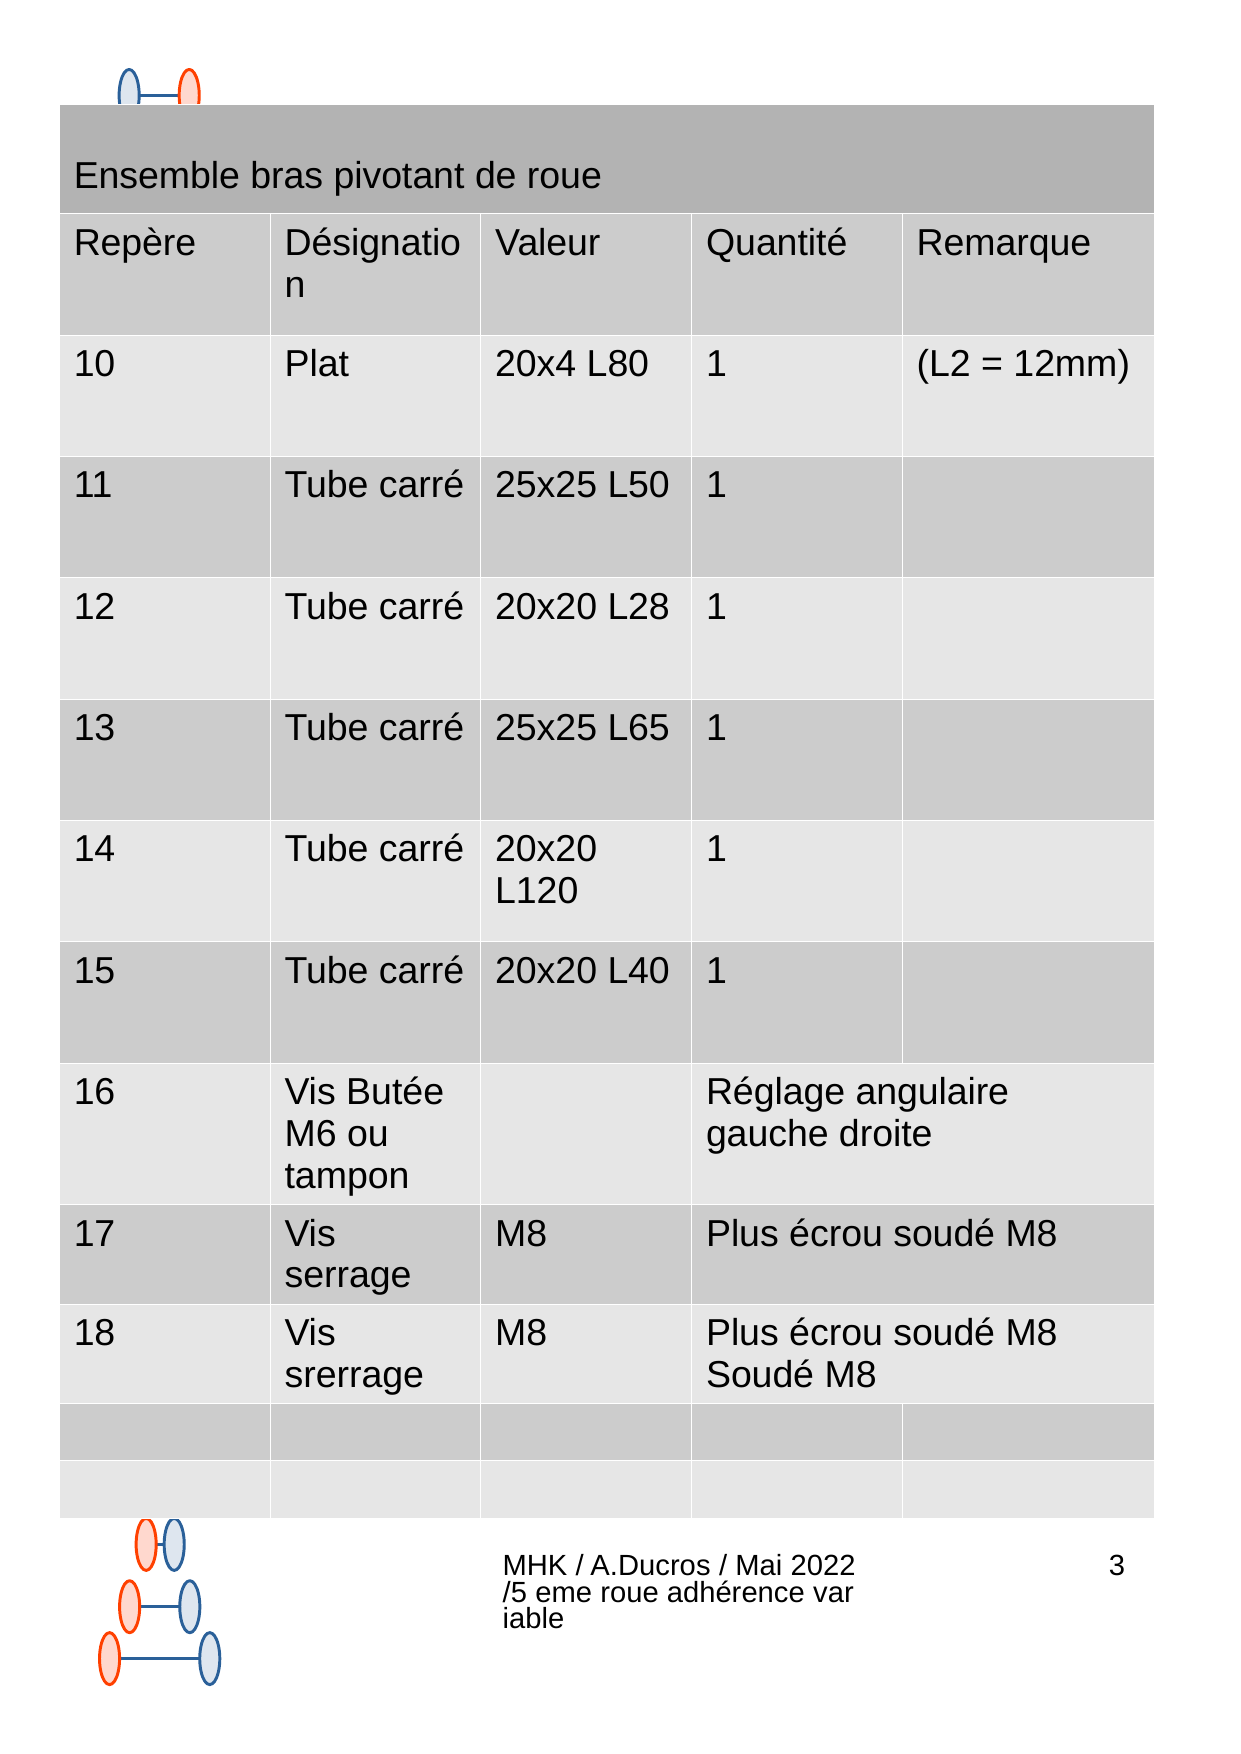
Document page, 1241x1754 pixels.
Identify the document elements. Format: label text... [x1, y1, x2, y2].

table_cell [481, 1064, 691, 1204]
table_cell 20x20 L40 [481, 942, 691, 1063]
table_cell Remarque [903, 214, 1154, 335]
table_cell [60, 1404, 270, 1460]
table_cell [903, 457, 1154, 577]
table_cell 20x4 L80 [481, 336, 691, 456]
table_cell Vis serrage [271, 1205, 480, 1304]
table_cell [271, 1461, 480, 1518]
table_cell 20x20 L28 [481, 578, 691, 699]
table_cell Plus écrou soudé M8 [692, 1205, 1154, 1304]
table_cell Désignation [271, 214, 480, 335]
table_cell 20x20 L120 [481, 821, 691, 941]
table_cell 1 [692, 457, 902, 577]
table_cell [903, 1404, 1154, 1460]
table_cell 14 [60, 821, 270, 941]
table_cell 18 [60, 1305, 270, 1403]
table_cell Tube carré [271, 578, 480, 699]
table_cell 15 [60, 942, 270, 1063]
table_cell Tube carré [271, 942, 480, 1063]
table_header Ensemble bras pivotant de roue [60, 105, 1154, 213]
table_cell Repère [60, 214, 270, 335]
table_cell Tube carré [271, 457, 480, 577]
table_cell Quantité [692, 214, 902, 335]
table_cell 16 [60, 1064, 270, 1204]
table_cell [903, 942, 1154, 1063]
table_cell Valeur [481, 214, 691, 335]
table_cell [692, 1461, 902, 1518]
table_cell 25x25 L65 [481, 700, 691, 820]
table_cell M8 [481, 1205, 691, 1304]
table_cell 25x25 L50 [481, 457, 691, 577]
table_cell 1 [692, 821, 902, 941]
table_cell Tube carré [271, 700, 480, 820]
table_cell 1 [692, 700, 902, 820]
table_cell Tube carré [271, 821, 480, 941]
table_cell Vis srerrage [271, 1305, 480, 1403]
table_cell 12 [60, 578, 270, 699]
table_cell [903, 578, 1154, 699]
table_cell [903, 1461, 1154, 1518]
table_cell Plat [271, 336, 480, 456]
table_cell [481, 1461, 691, 1518]
table_cell 1 [692, 336, 902, 456]
table_cell 17 [60, 1205, 270, 1304]
table_cell Réglage angulaire gauche droite [692, 1064, 1154, 1204]
table_cell [692, 1404, 902, 1460]
table_cell (L2 = 12mm) [903, 336, 1154, 456]
table_cell 13 [60, 700, 270, 820]
table_cell 11 [60, 457, 270, 577]
table_cell [903, 821, 1154, 941]
table_cell Plus écrou soudé M8 Soudé M8 [692, 1305, 1154, 1403]
table_cell 10 [60, 336, 270, 456]
table_cell [60, 1461, 270, 1518]
table_cell [481, 1404, 691, 1460]
table_cell M8 [481, 1305, 691, 1403]
table_cell [271, 1404, 480, 1460]
table_cell Vis Butée M6 ou tampon [271, 1064, 480, 1204]
table_cell [903, 700, 1154, 820]
table_cell 1 [692, 942, 902, 1063]
table_cell 1 [692, 578, 902, 699]
